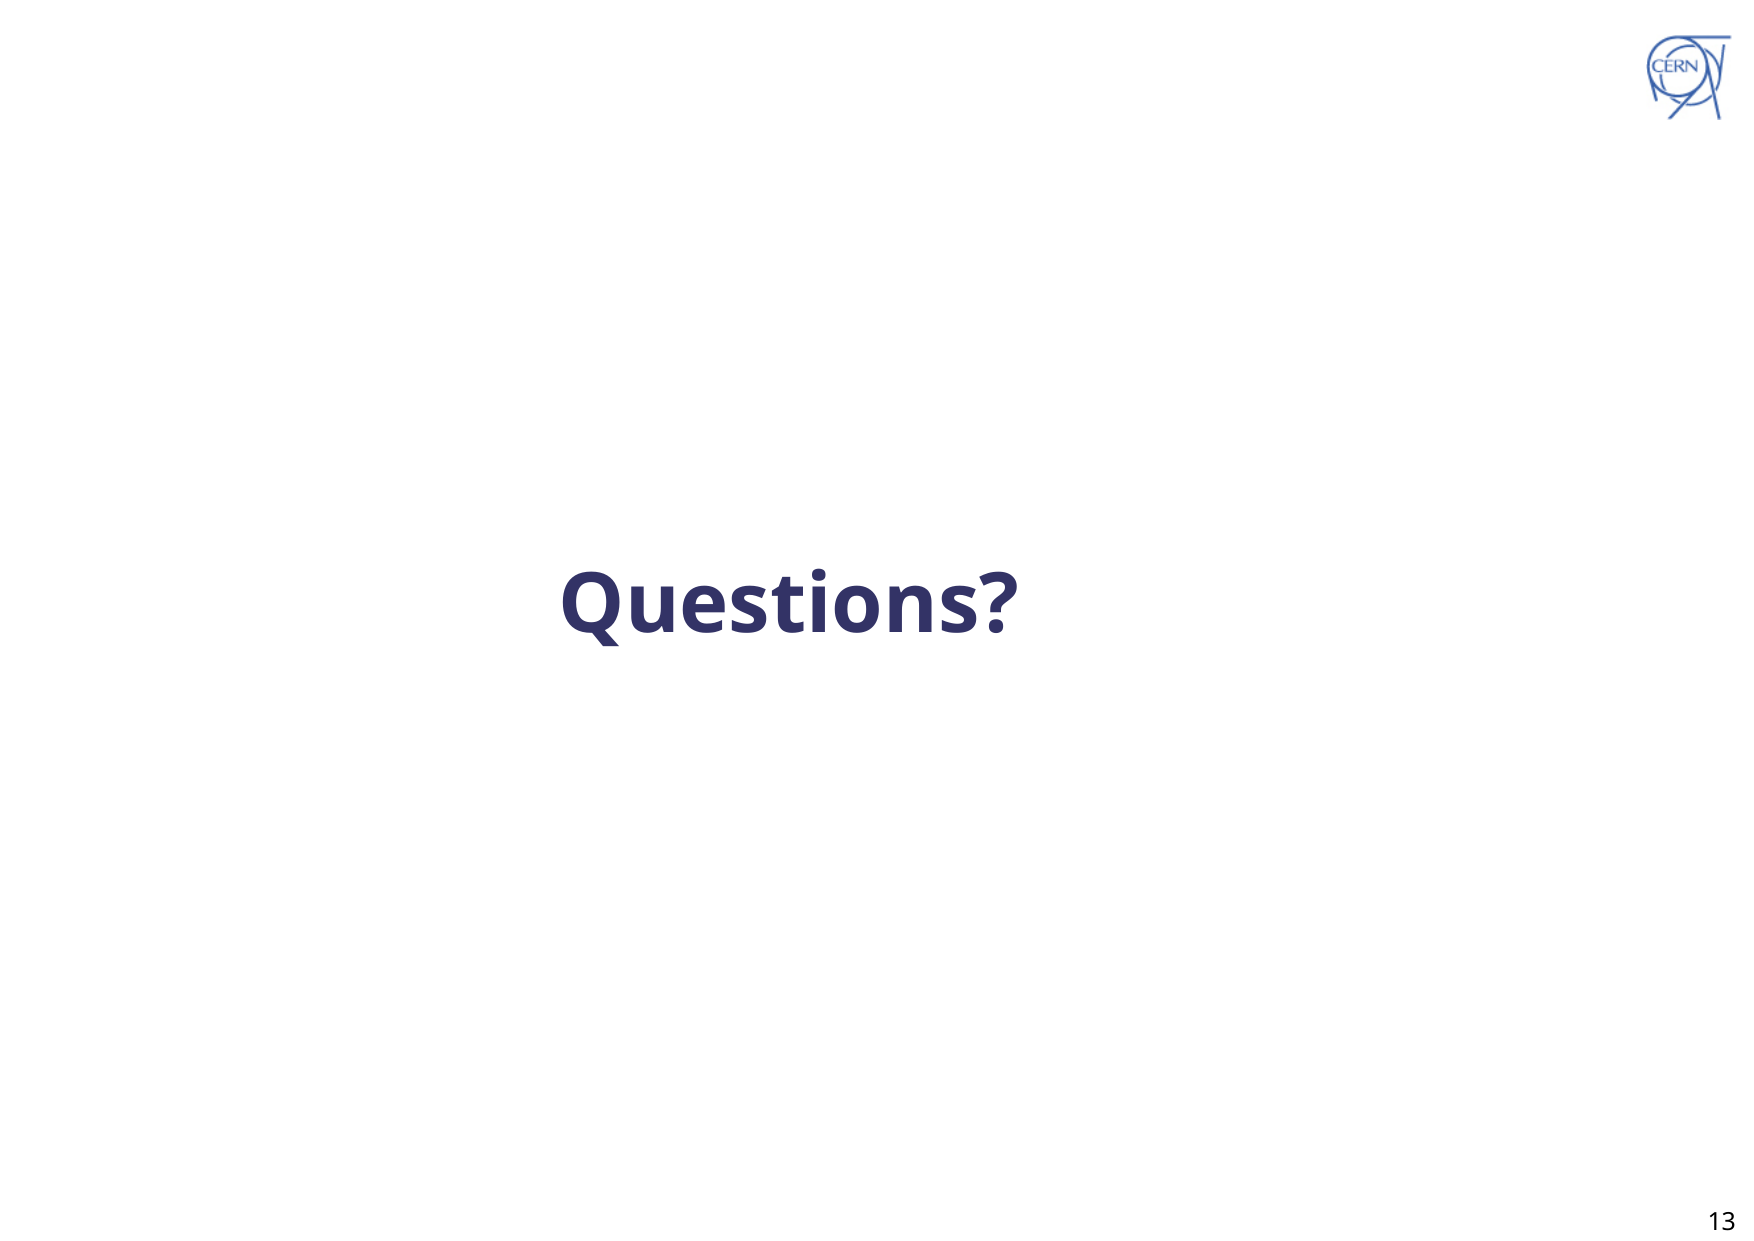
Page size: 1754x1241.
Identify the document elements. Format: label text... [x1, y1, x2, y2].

picture [1646, 34, 1732, 120]
title Questions? [558, 517, 1366, 683]
